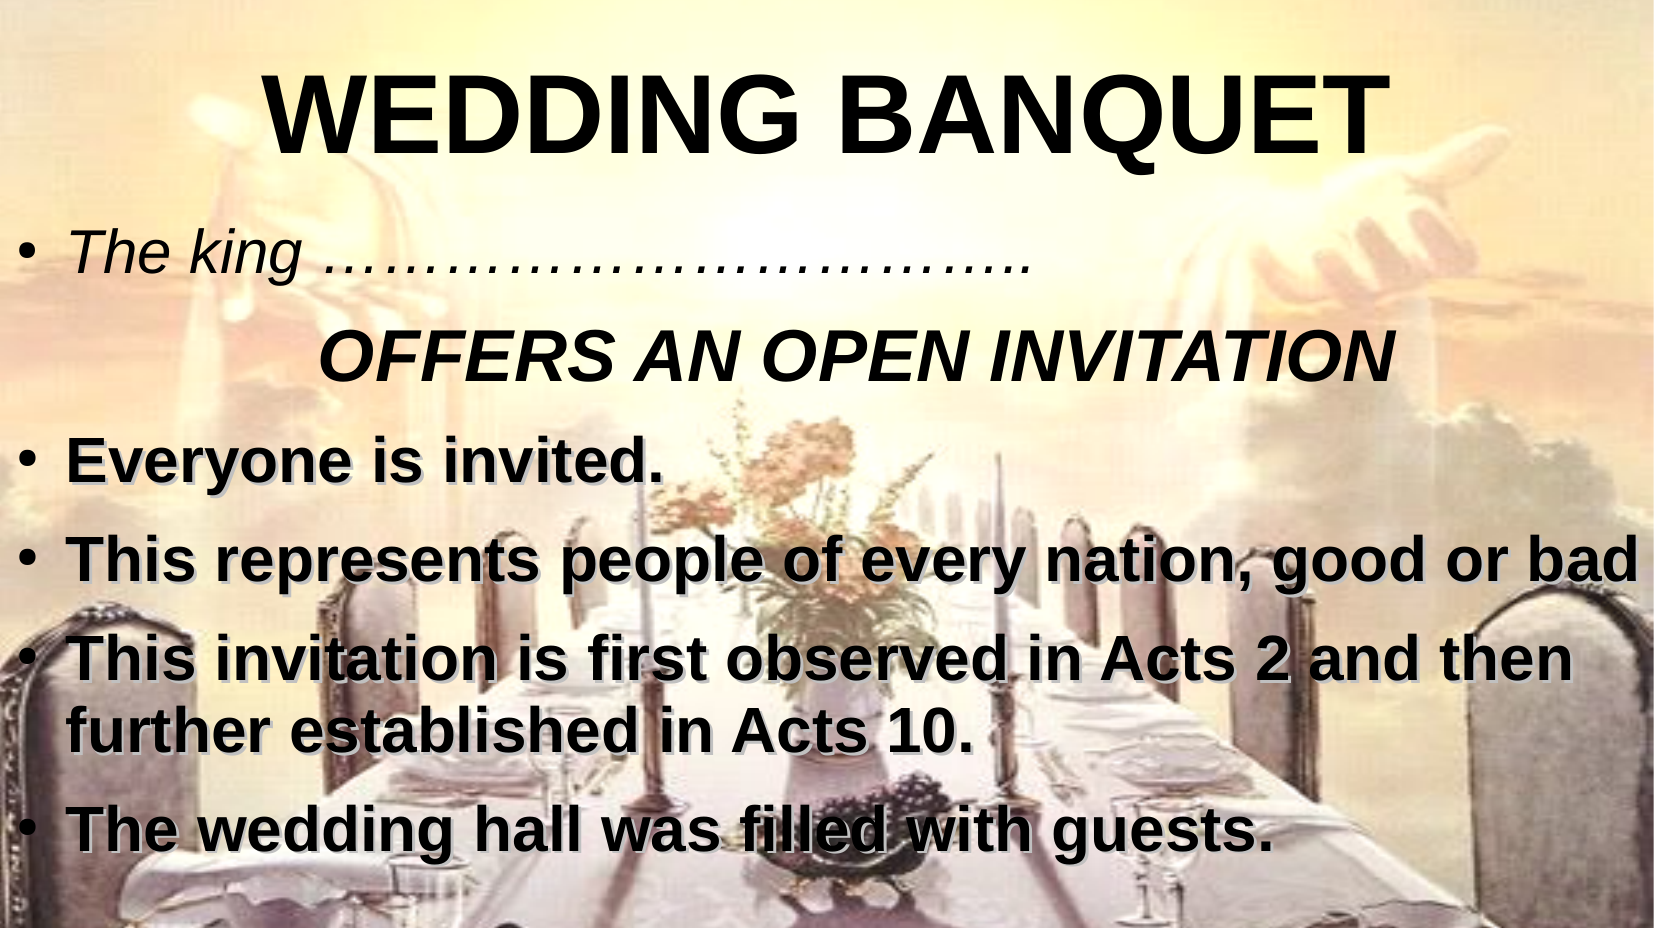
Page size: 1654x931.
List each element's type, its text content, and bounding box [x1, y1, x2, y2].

title WEDDING BANQUET [82, 37, 1571, 193]
list The king …………………………….. OFFERS AN OPEN INVITATION Everyone is invited. This represents people of every nation, good or bad This invitation is first observed in Acts 2 and then further established in Acts 10. The wedding hall was filled with guests. [0, 217, 1651, 931]
picture [0, 0, 1654, 928]
